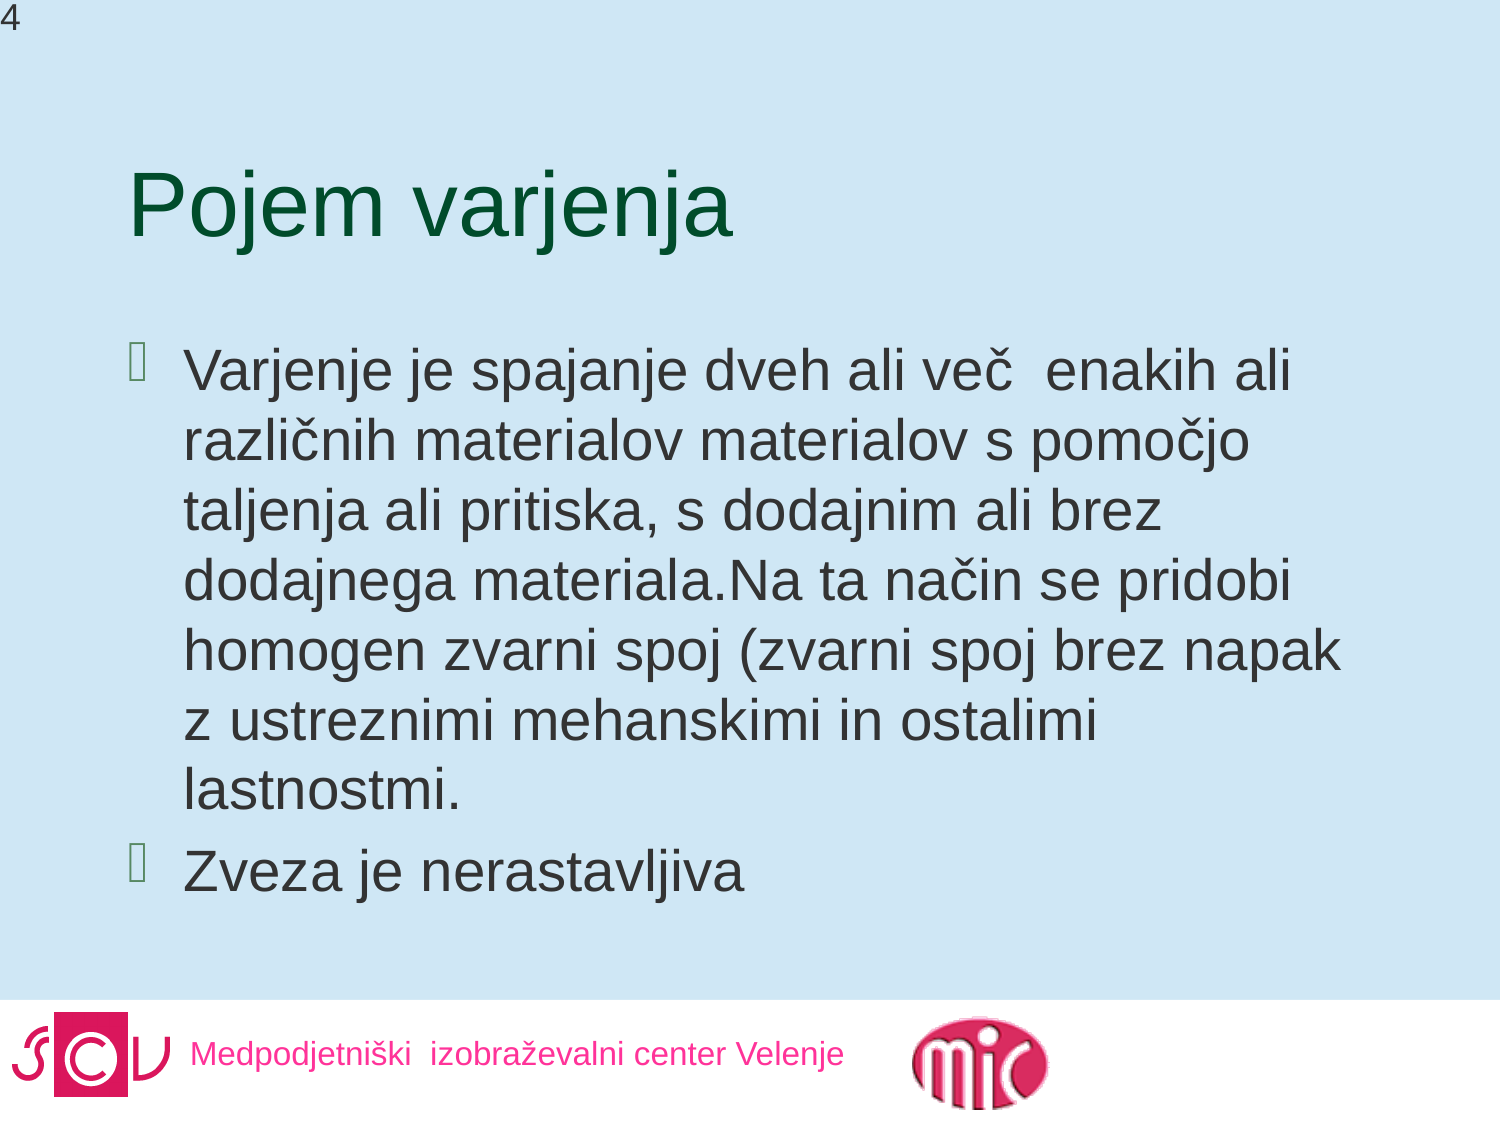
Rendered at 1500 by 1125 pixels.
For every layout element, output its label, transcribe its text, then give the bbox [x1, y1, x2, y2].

picture [12, 1012, 170, 1097]
title Pojem varjenja [112, 75, 1388, 263]
picture [912, 1012, 1050, 1110]
list Varjenje je spajanje dveh ali več enakih ali različnih materialov materialov s pomočjo taljenja ali pritiska, s dodajnim ali brez dodajnega materiala.Na ta način se pridobi homogen zvarni spoj (zvarni spoj brez napak z ustreznimi mehanskimi in ostalimi lastnostmi. Zveza je nerastavljiva [112, 324, 1388, 1000]
